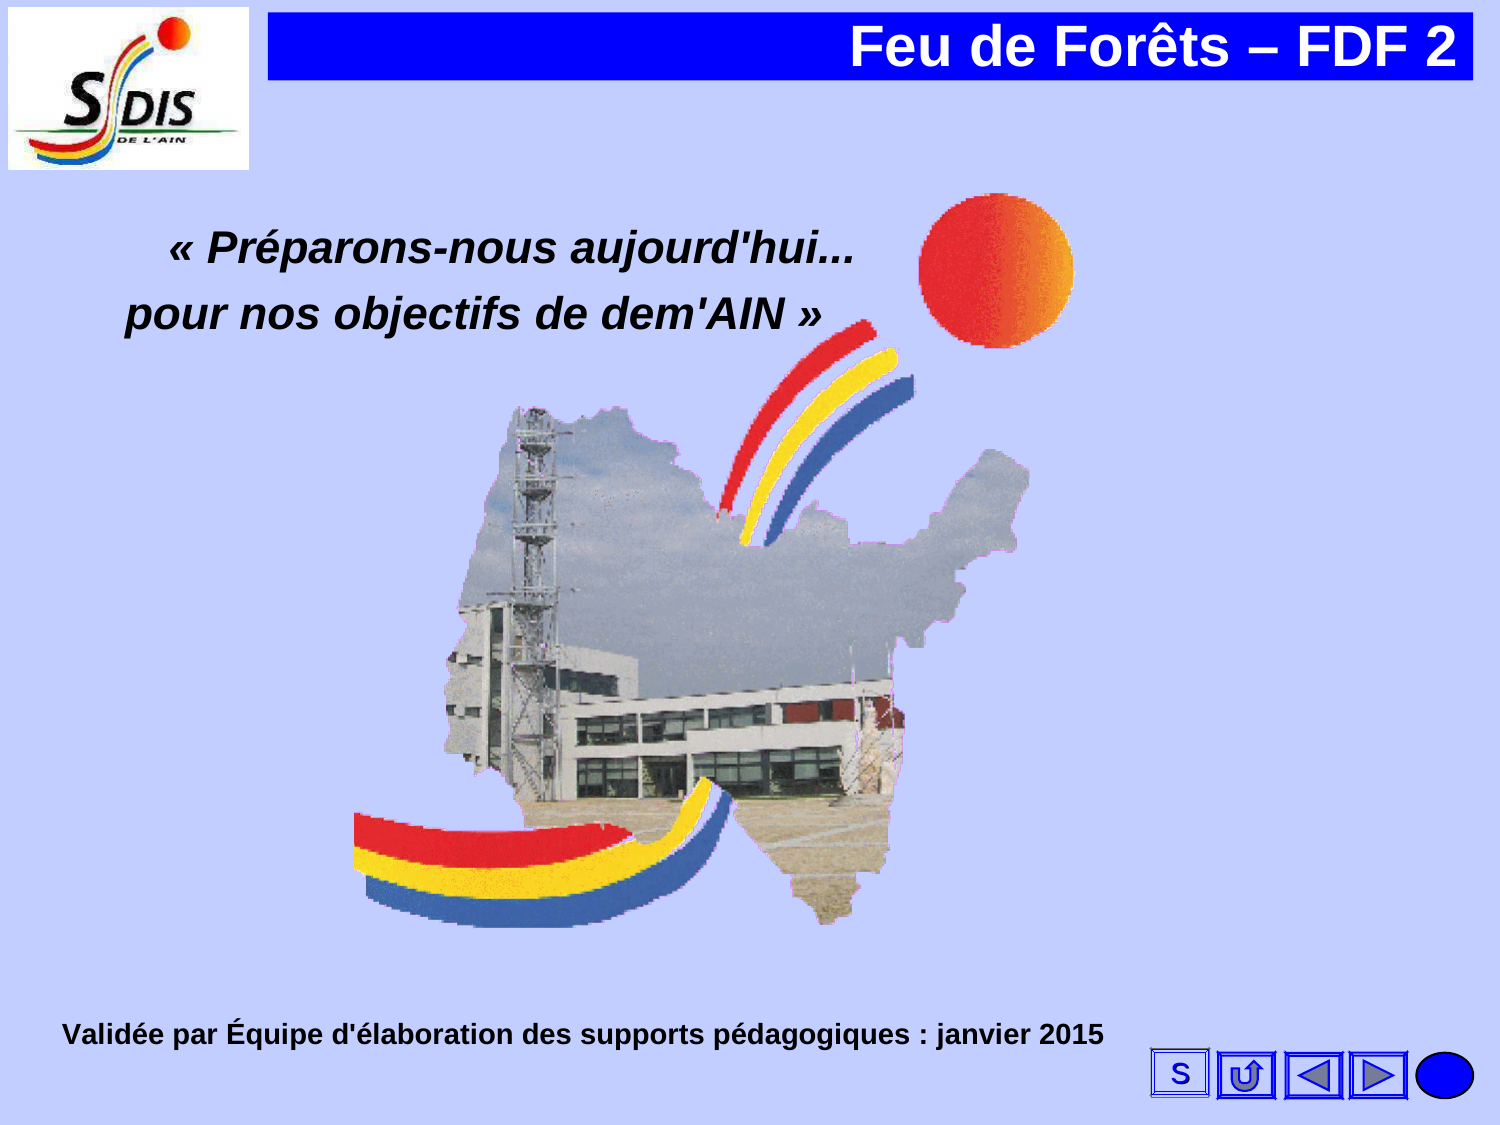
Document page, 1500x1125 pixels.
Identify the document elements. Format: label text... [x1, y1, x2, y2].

picture [8, 7, 249, 170]
text_box Feu de Forêts – FDF 2 [1150, 12, 1474, 81]
picture [354, 0, 1150, 1125]
list « Préparons-nous aujourd'hui... pour nos objectifs de dem'AIN » [53, 214, 916, 463]
text_box Feu de Forêts – FDF 2 [267, 12, 354, 81]
text_box [1416, 1052, 1474, 1099]
text_box Validée par Équipe d'élaboration des supports pédagogiques : janvier 2015 [46, 1010, 1121, 1059]
